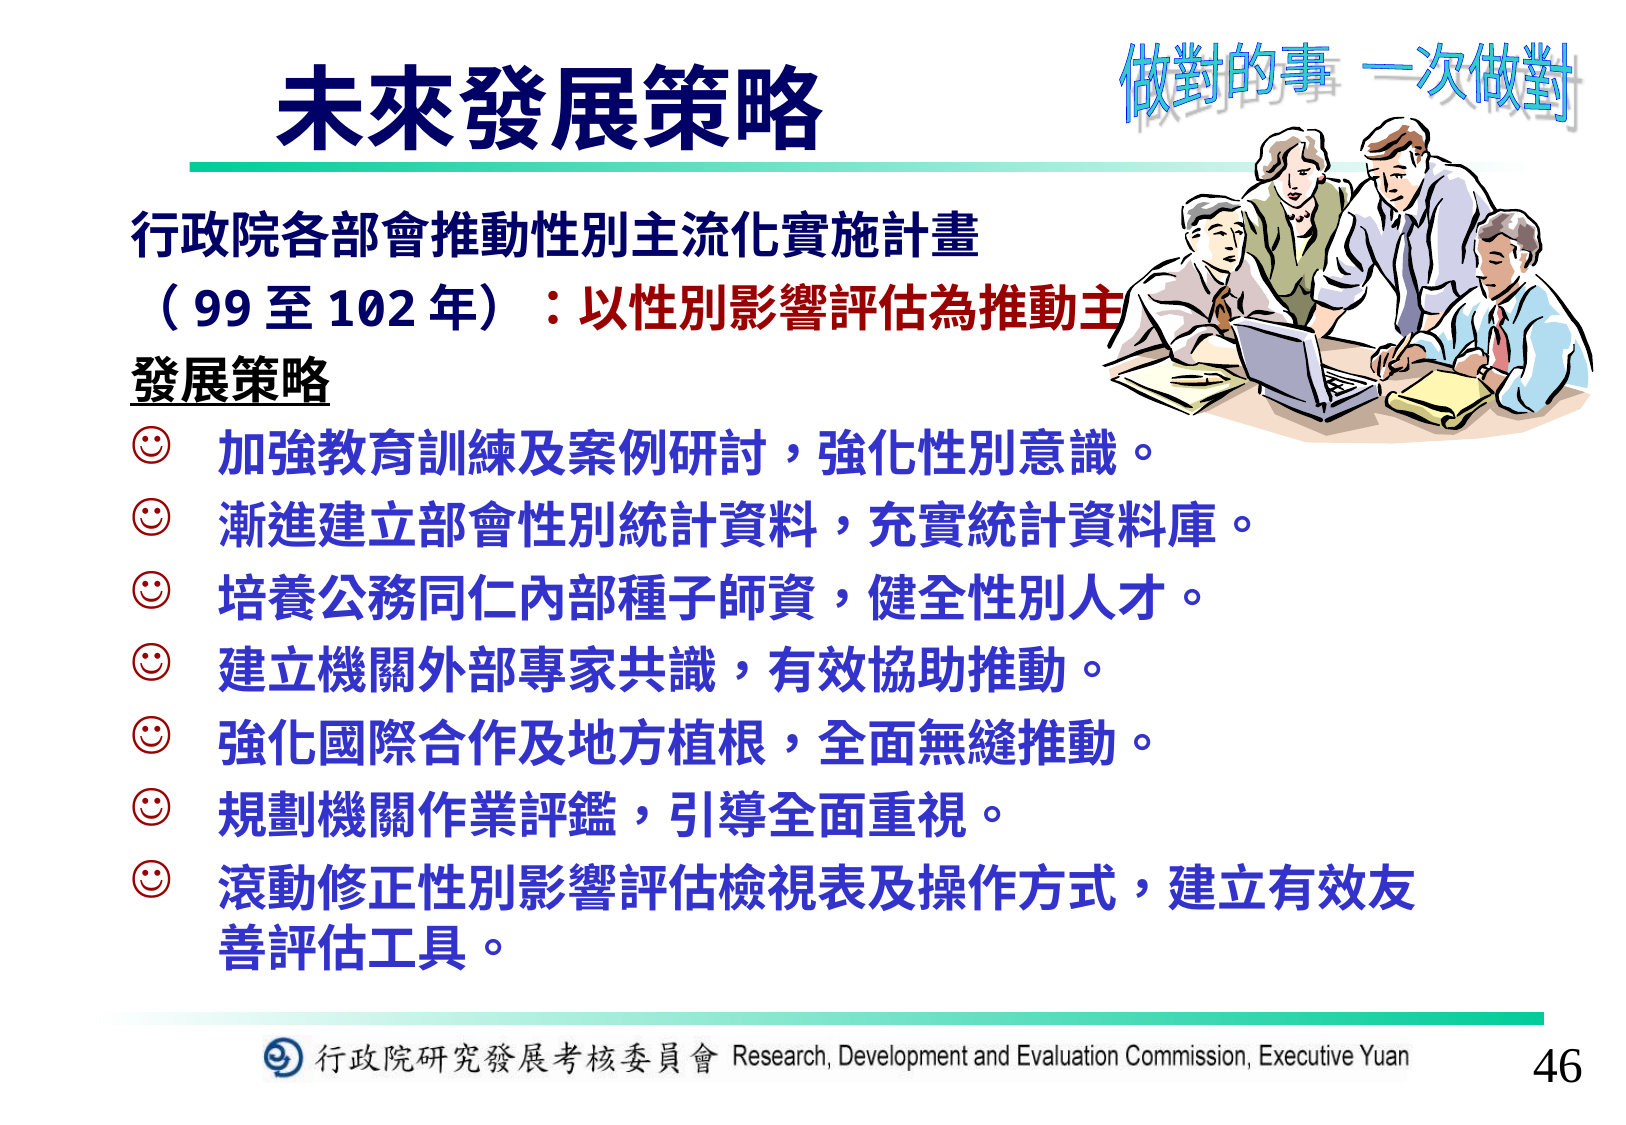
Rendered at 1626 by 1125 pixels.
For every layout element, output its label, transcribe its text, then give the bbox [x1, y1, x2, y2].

text_box 做對的事 一次做對 [1228, 42, 1276, 99]
text_box 做對的事 一次做對 [1173, 42, 1223, 108]
text_box 做對的事 一次做對 [1427, 60, 1467, 100]
text_box 做對的事 一次做對 [1254, 64, 1266, 80]
picture [1096, 113, 1599, 447]
title 未來發展策略 [162, 31, 937, 182]
text_box 做對的事 一次做對 [1468, 43, 1484, 103]
text_box 做對的事 一次做對 [1523, 42, 1572, 122]
text_box 做對的事 一次做對 [1362, 63, 1413, 70]
text_box 做對的事 一次做對 [1482, 42, 1521, 111]
text_box 做對的事 一次做對 [1551, 78, 1561, 100]
text_box 做對的事 一次做對 [1280, 42, 1330, 93]
text_box 做對的事 一次做對 [1119, 43, 1135, 124]
text_box 做對的事 一次做對 [1133, 42, 1170, 118]
text_box 做對的事 一次做對 [1416, 68, 1431, 89]
picture [262, 1059, 1415, 1083]
text_box 做對的事 一次做對 [1429, 42, 1464, 72]
list 行政院各部會推動性別主流化實施計畫 （99至102年）：以性別影響評估為推動主軸 發展策略 加強教育訓練及案例研討，強化性別意識。 漸進建立部會性別統計資料，充實統計資料庫。 培養公務同仁內部種子師資，健全性別人才。 建立機關外部專家共識，有效協助推動。 強化國際合作及地方植根，全面無縫推動。 規劃機關作業評鑑，引導全面重視。 滾動修正性別影響評估檢視表及操作方式，建立有效友善評估工具。 [115, 196, 1451, 1059]
